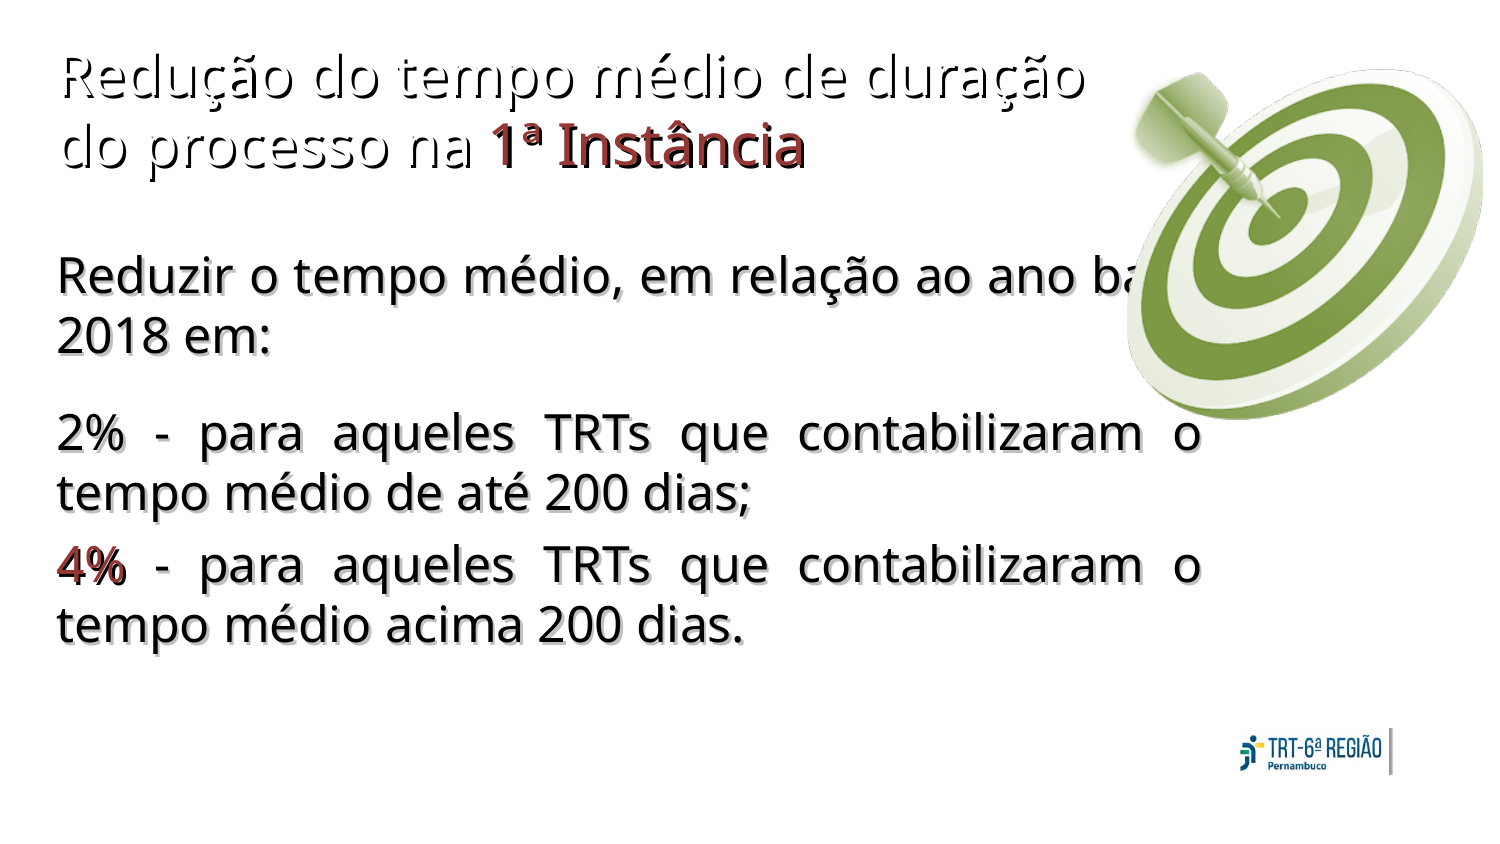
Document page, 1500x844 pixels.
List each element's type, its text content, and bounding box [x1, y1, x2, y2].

title Redução do tempo médio de duração do processo na 1ª Instância [41, 29, 1164, 236]
picture [1127, 67, 1483, 422]
picture [1232, 728, 1389, 777]
text_box Reduzir o tempo médio, em relação ao ano base 2018 em: 2% - para aqueles TRTs que contabilizaram o tempo médio de até 200 dias; 4% - para aqueles TRTs que contabilizaram o tempo médio acima 200 dias. [41, 236, 1223, 810]
